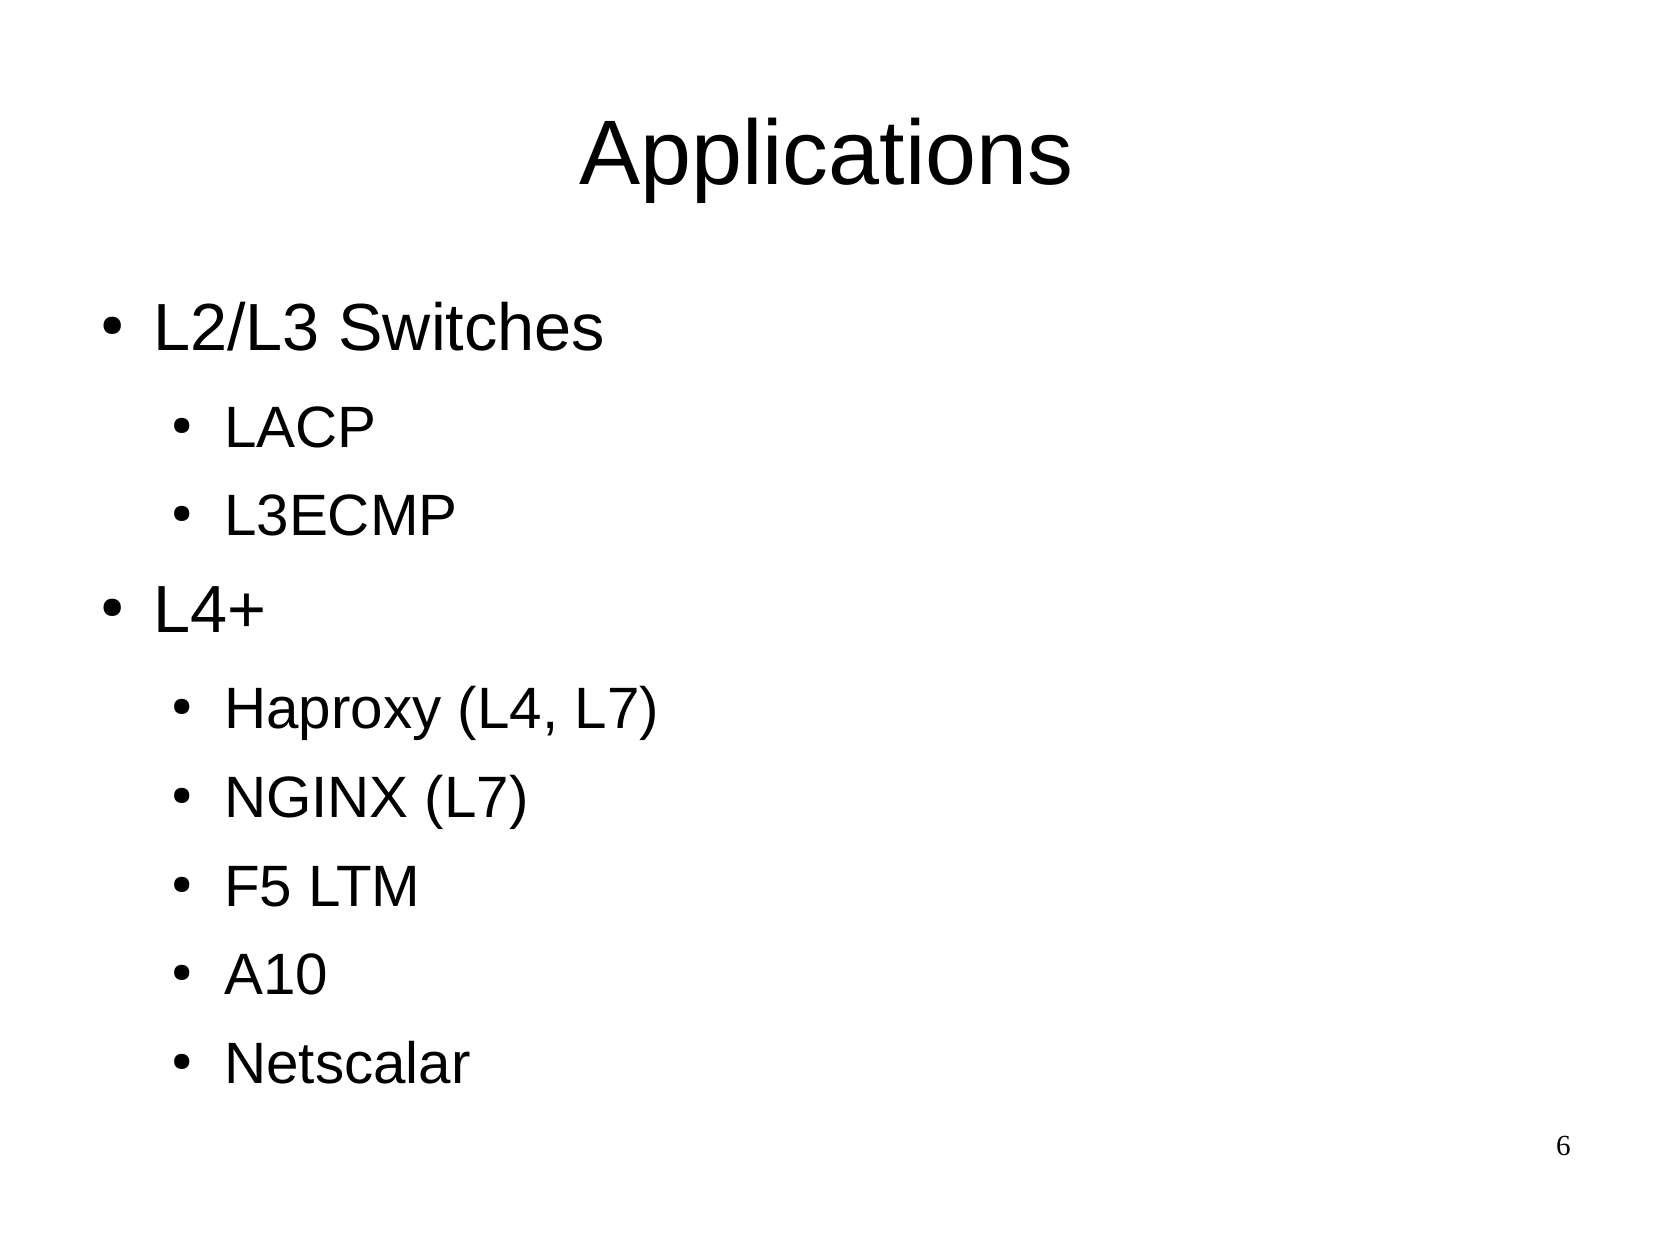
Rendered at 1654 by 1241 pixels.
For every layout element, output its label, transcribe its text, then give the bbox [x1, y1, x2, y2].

title Applications [82, 49, 1571, 257]
list L2/L3 Switches LACP L3ECMP L4+ Haproxy (L4, L7) NGINX (L7) F5 LTM A10 Netscalar [82, 290, 1571, 1109]
